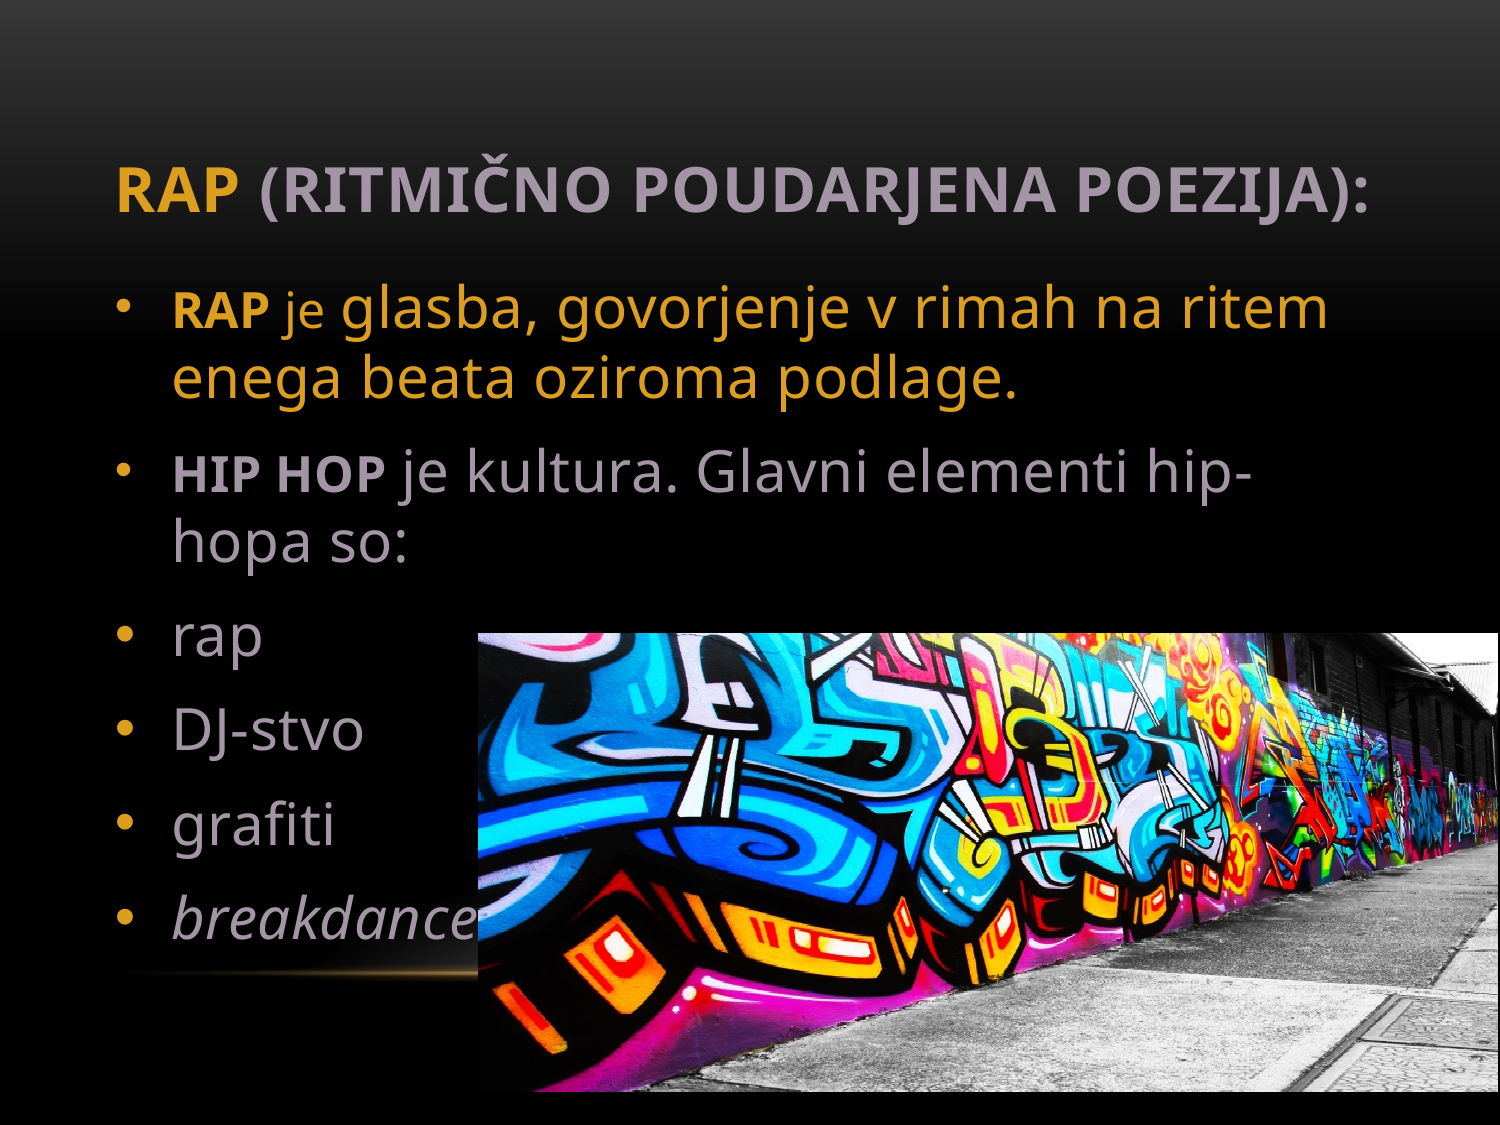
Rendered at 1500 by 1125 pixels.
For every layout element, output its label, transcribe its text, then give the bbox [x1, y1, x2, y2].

title RAP (Ritmično poudarjena poezija): [99, 45, 1400, 233]
picture [0, 0, 1500, 1125]
list RAP je glasba, govorjenje v rimah na ritem enega beata oziroma podlage. HIP HOP je kultura. Glavni elementi hip-hopa so: rap DJ-stvo grafiti breakdance [99, 262, 1400, 938]
